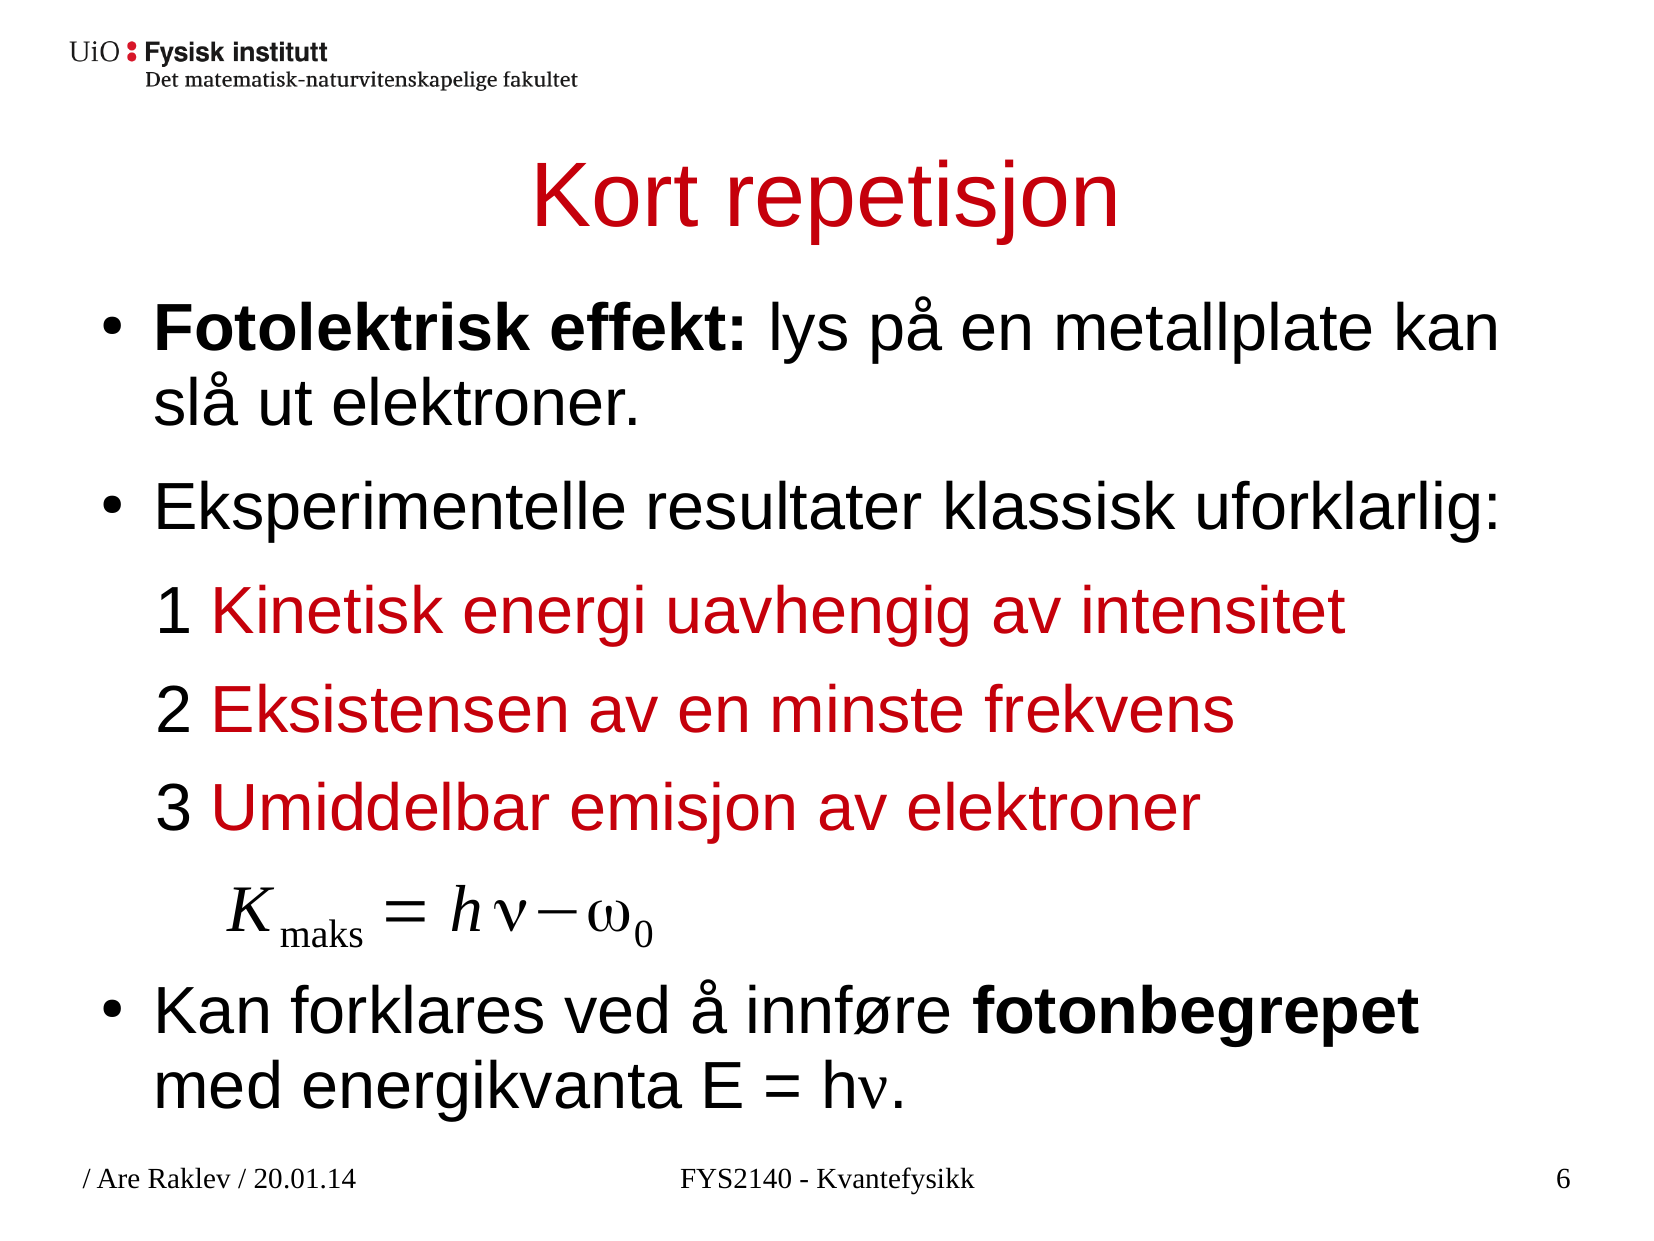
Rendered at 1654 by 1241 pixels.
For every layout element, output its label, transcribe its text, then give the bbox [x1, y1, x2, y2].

chart [215, 872, 660, 956]
title Kort repetisjon [82, 90, 1571, 298]
list Fotolektrisk effekt: lys på en metallplate kan slå ut elektroner. Eksperimentelle resultater klassisk uforklarlig: Kinetisk energi uavhengig av intensitet Eksistensen av en minste frekvens Umiddelbar emisjon av elektroner Kan forklares ved å innføre fotonbegrepet med energikvanta E = hν. [82, 290, 1538, 1121]
picture [68, 37, 581, 93]
